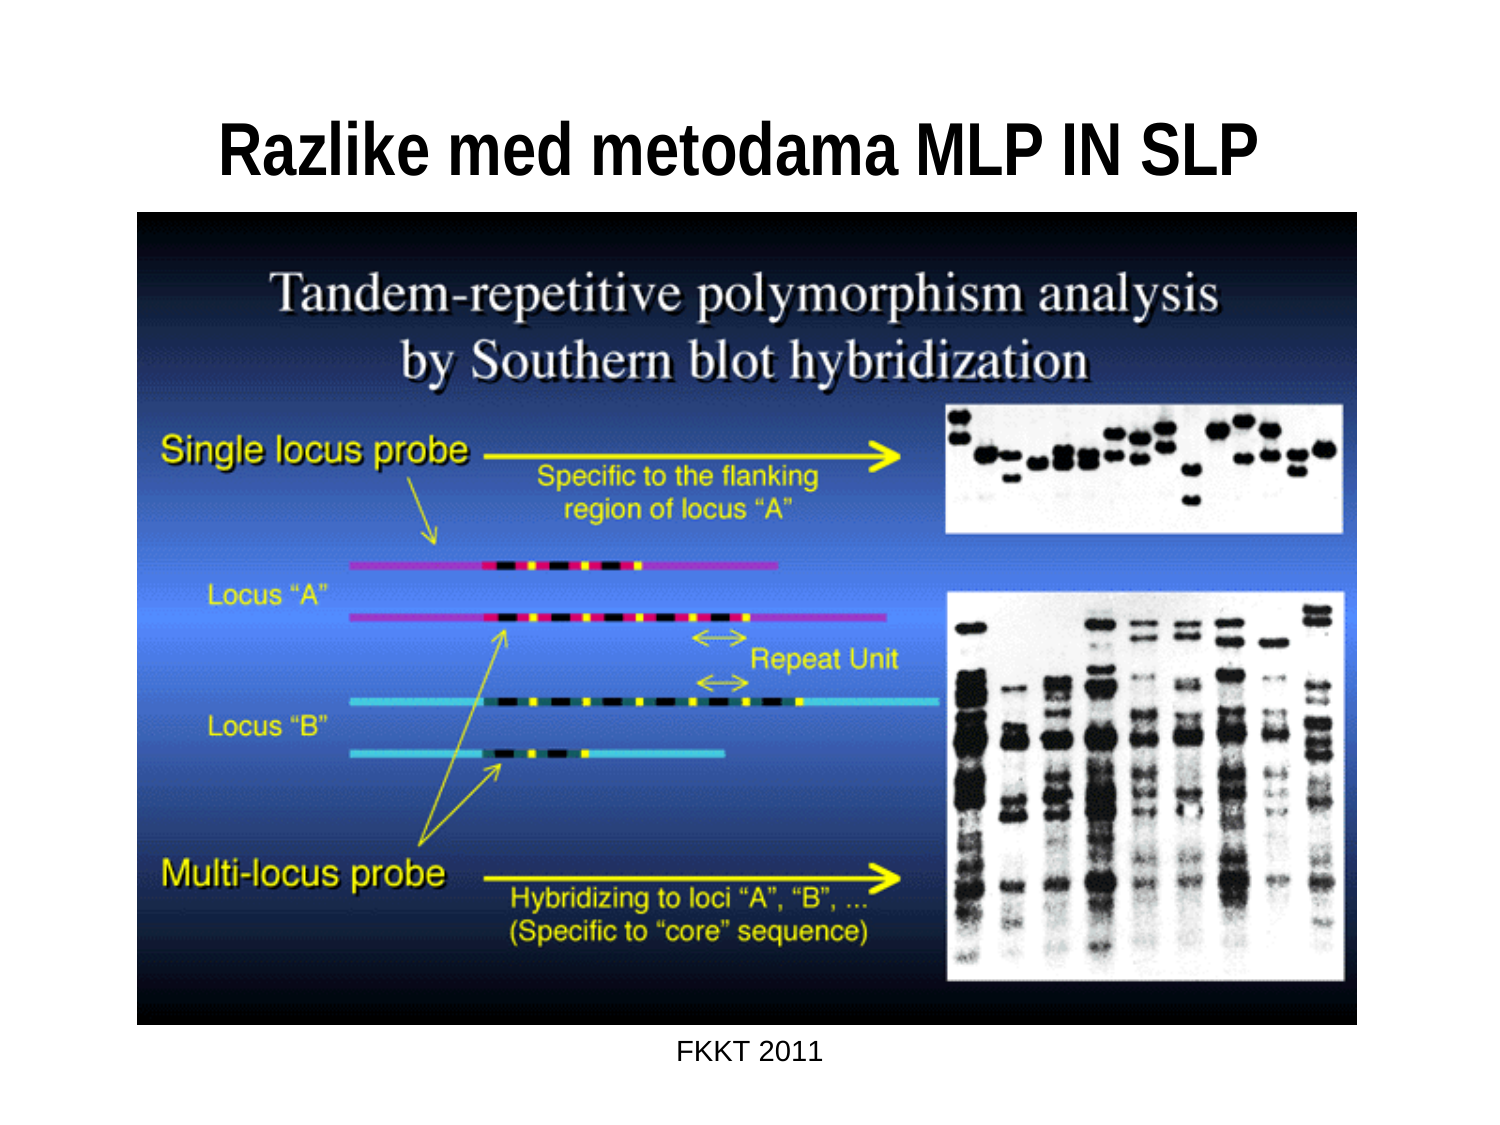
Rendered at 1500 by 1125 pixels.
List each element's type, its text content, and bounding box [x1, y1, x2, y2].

picture [137, 212, 1357, 1025]
title Razlike med metodama MLP IN SLP [75, 45, 1426, 233]
text_box FKKT 2011 [512, 1025, 988, 1103]
